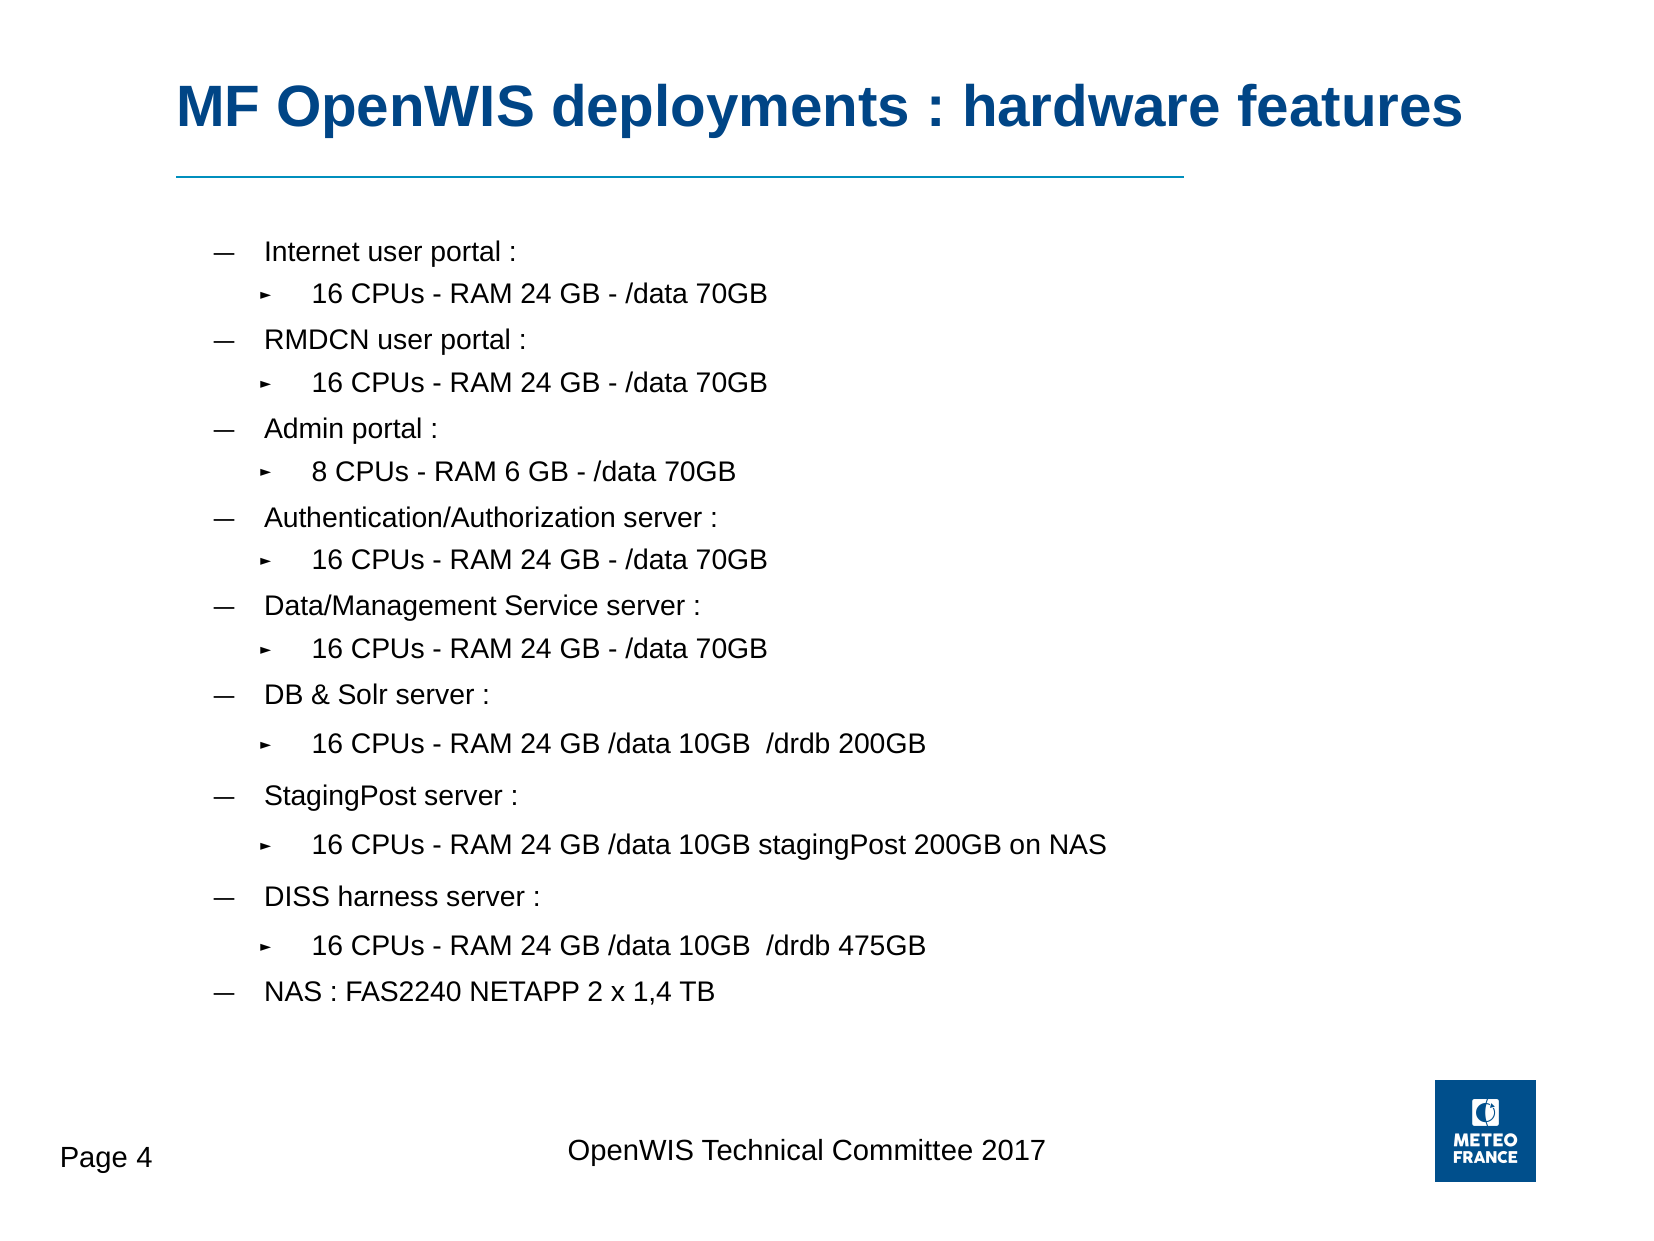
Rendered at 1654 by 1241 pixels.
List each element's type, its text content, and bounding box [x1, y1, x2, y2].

list Internet user portal : 16 CPUs - RAM 24 GB - /data 70GB RMDCN user portal : 16 CPUs - RAM 24 GB - /data 70GB Admin portal : 8 CPUs - RAM 6 GB - /data 70GB Authentication/Authorization server : 16 CPUs - RAM 24 GB - /data 70GB Data/Management Service server : 16 CPUs - RAM 24 GB - /data 70GB DB & Solr server : 16 CPUs - RAM 24 GB /data 10GB /drdb 200GB StagingPost server : 16 CPUs - RAM 24 GB /data 10GB stagingPost 200GB on NAS DISS harness server : 16 CPUs - RAM 24 GB /data 10GB /drdb 475GB NAS : FAS2240 NETAPP 2 x 1,4 TB [157, 235, 1571, 1010]
picture [1435, 1080, 1536, 1182]
title MF OpenWIS deployments : hardware features [176, 8, 1609, 139]
